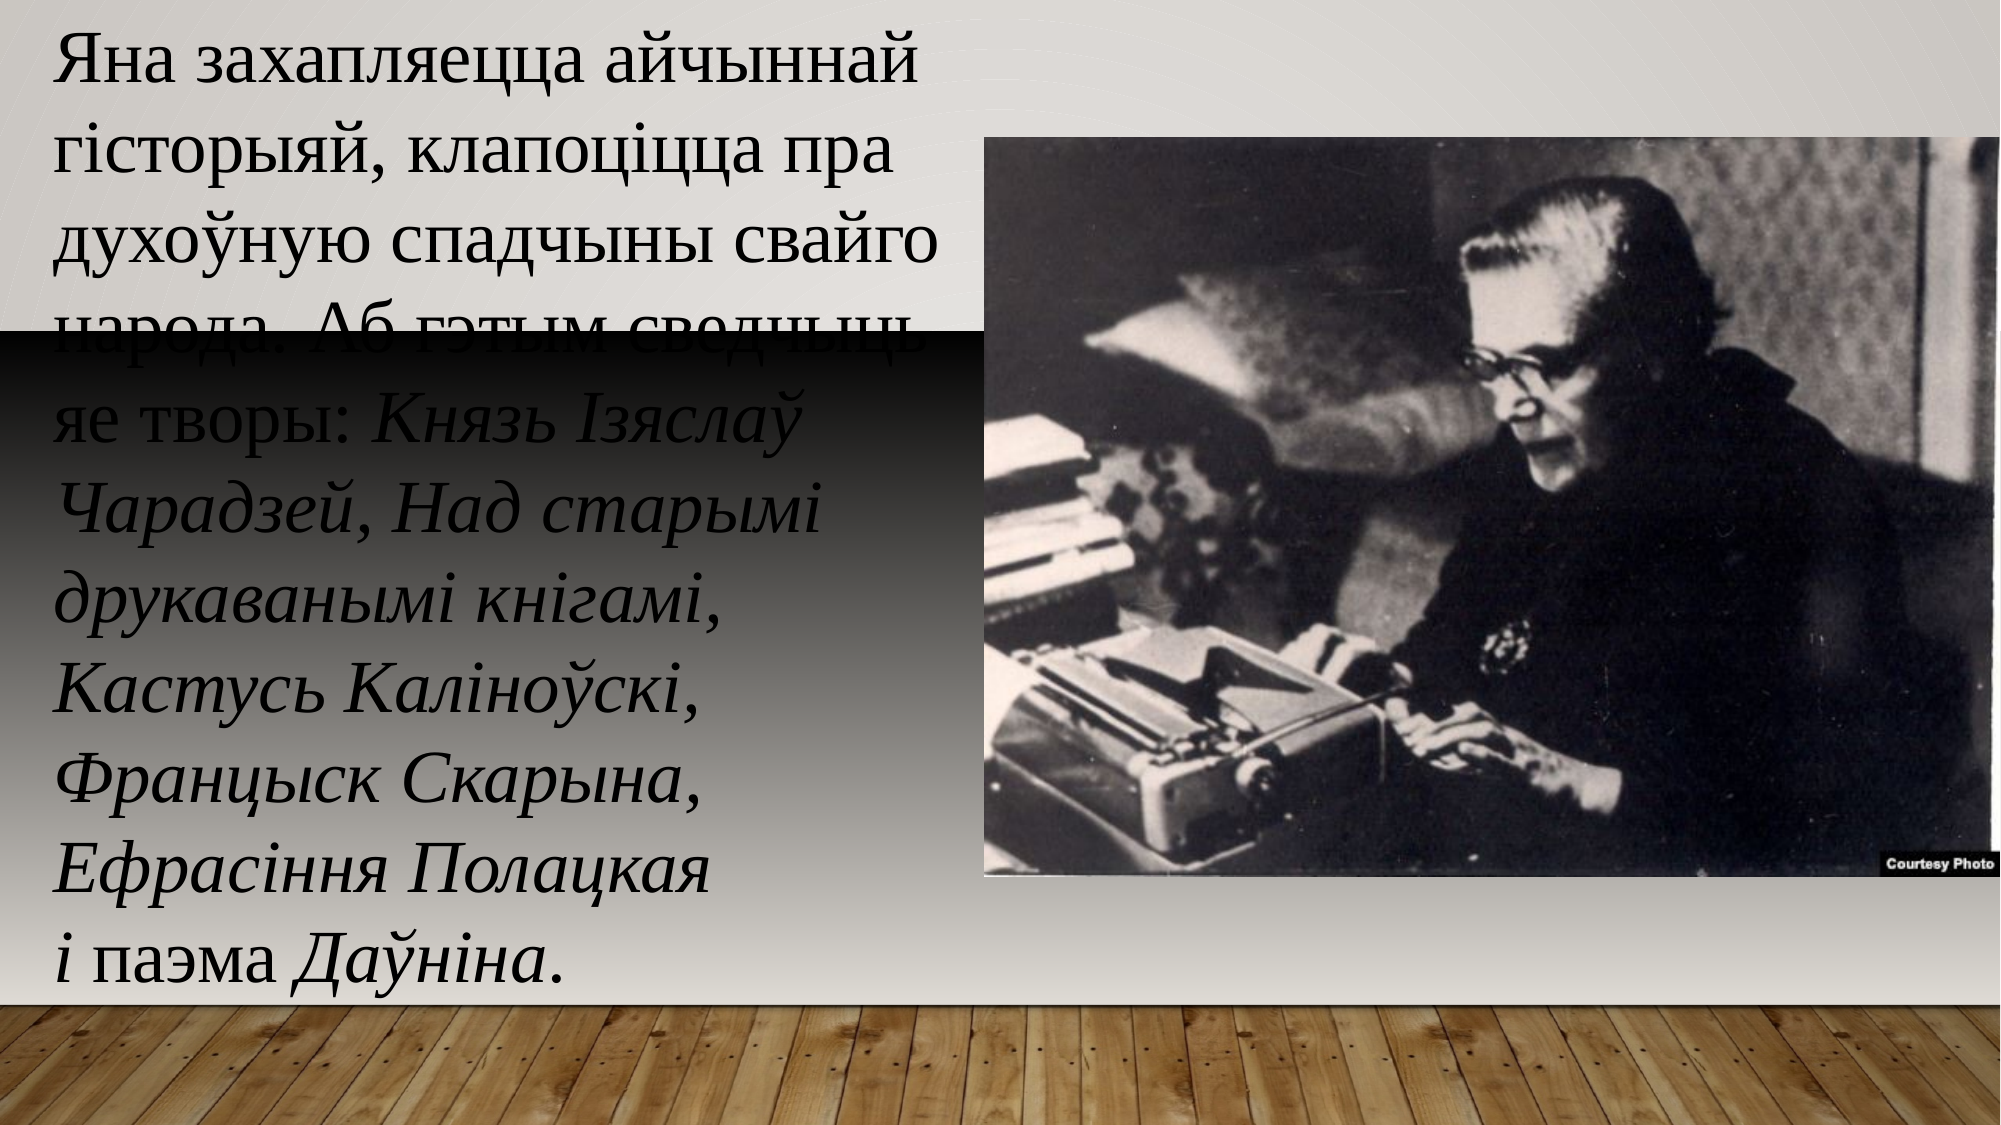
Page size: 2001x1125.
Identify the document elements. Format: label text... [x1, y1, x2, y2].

picture [984, 137, 2000, 877]
text_box Яна захапляецца айчыннай гісторыяй, клапоціцца пра духоўную спадчыны свайго народа. Аб гэтым сведчыць яе творы: Князь Ізяслаў Чарадзей, Над старымі друкаванымі кнігамі, Кастусь Каліноўскі, Францыск Скарына, Ефрасіння Полацкая і паэма Даўніна. [38, 0, 988, 1005]
